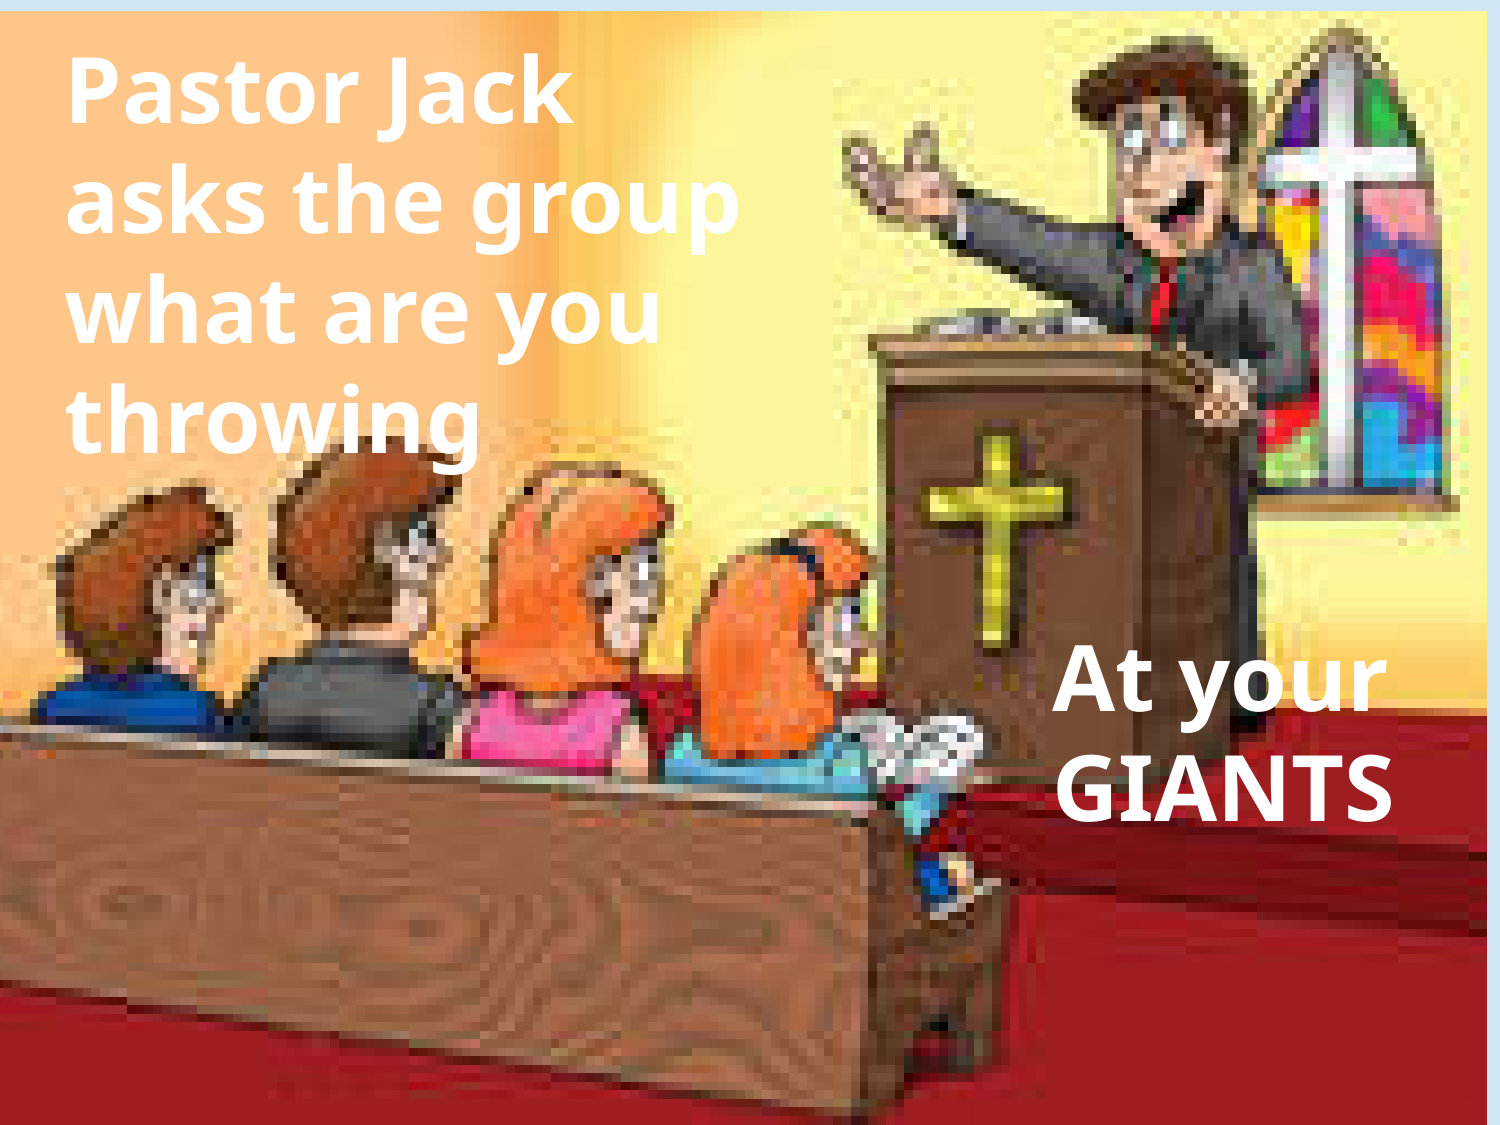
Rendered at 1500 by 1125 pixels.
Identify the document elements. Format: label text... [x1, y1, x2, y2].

text_box At your GIANTS [1037, 612, 1475, 848]
text_box Pastor Jack asks the group what are you throwing [50, 24, 763, 480]
picture [0, 11, 1487, 1125]
